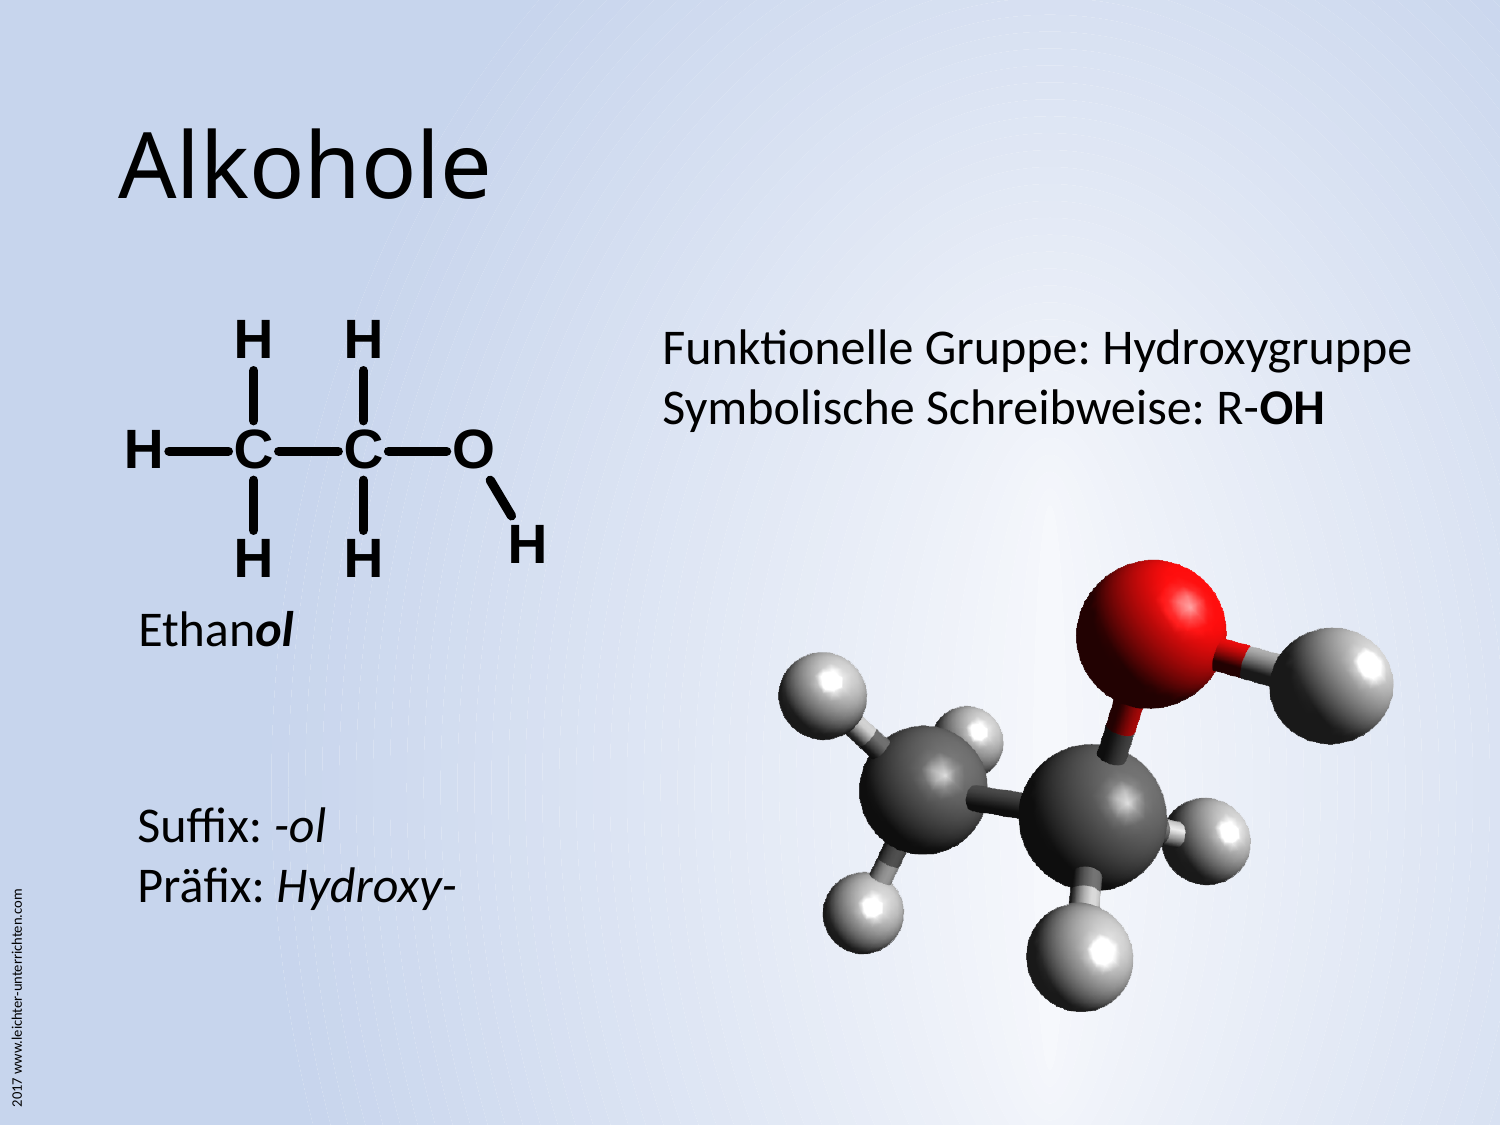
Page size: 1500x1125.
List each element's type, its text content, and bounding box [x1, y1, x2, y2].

text_box Funktionelle Gruppe: Hydroxygruppe Symbolische Schreibweise: R-OH [647, 307, 1486, 443]
text_box Suffix: -ol Präfix: Hydroxy- [122, 785, 670, 921]
text_box Ethanol [123, 588, 962, 664]
title Alkohole [103, 59, 1397, 278]
picture [123, 308, 549, 588]
picture [778, 559, 1394, 1012]
